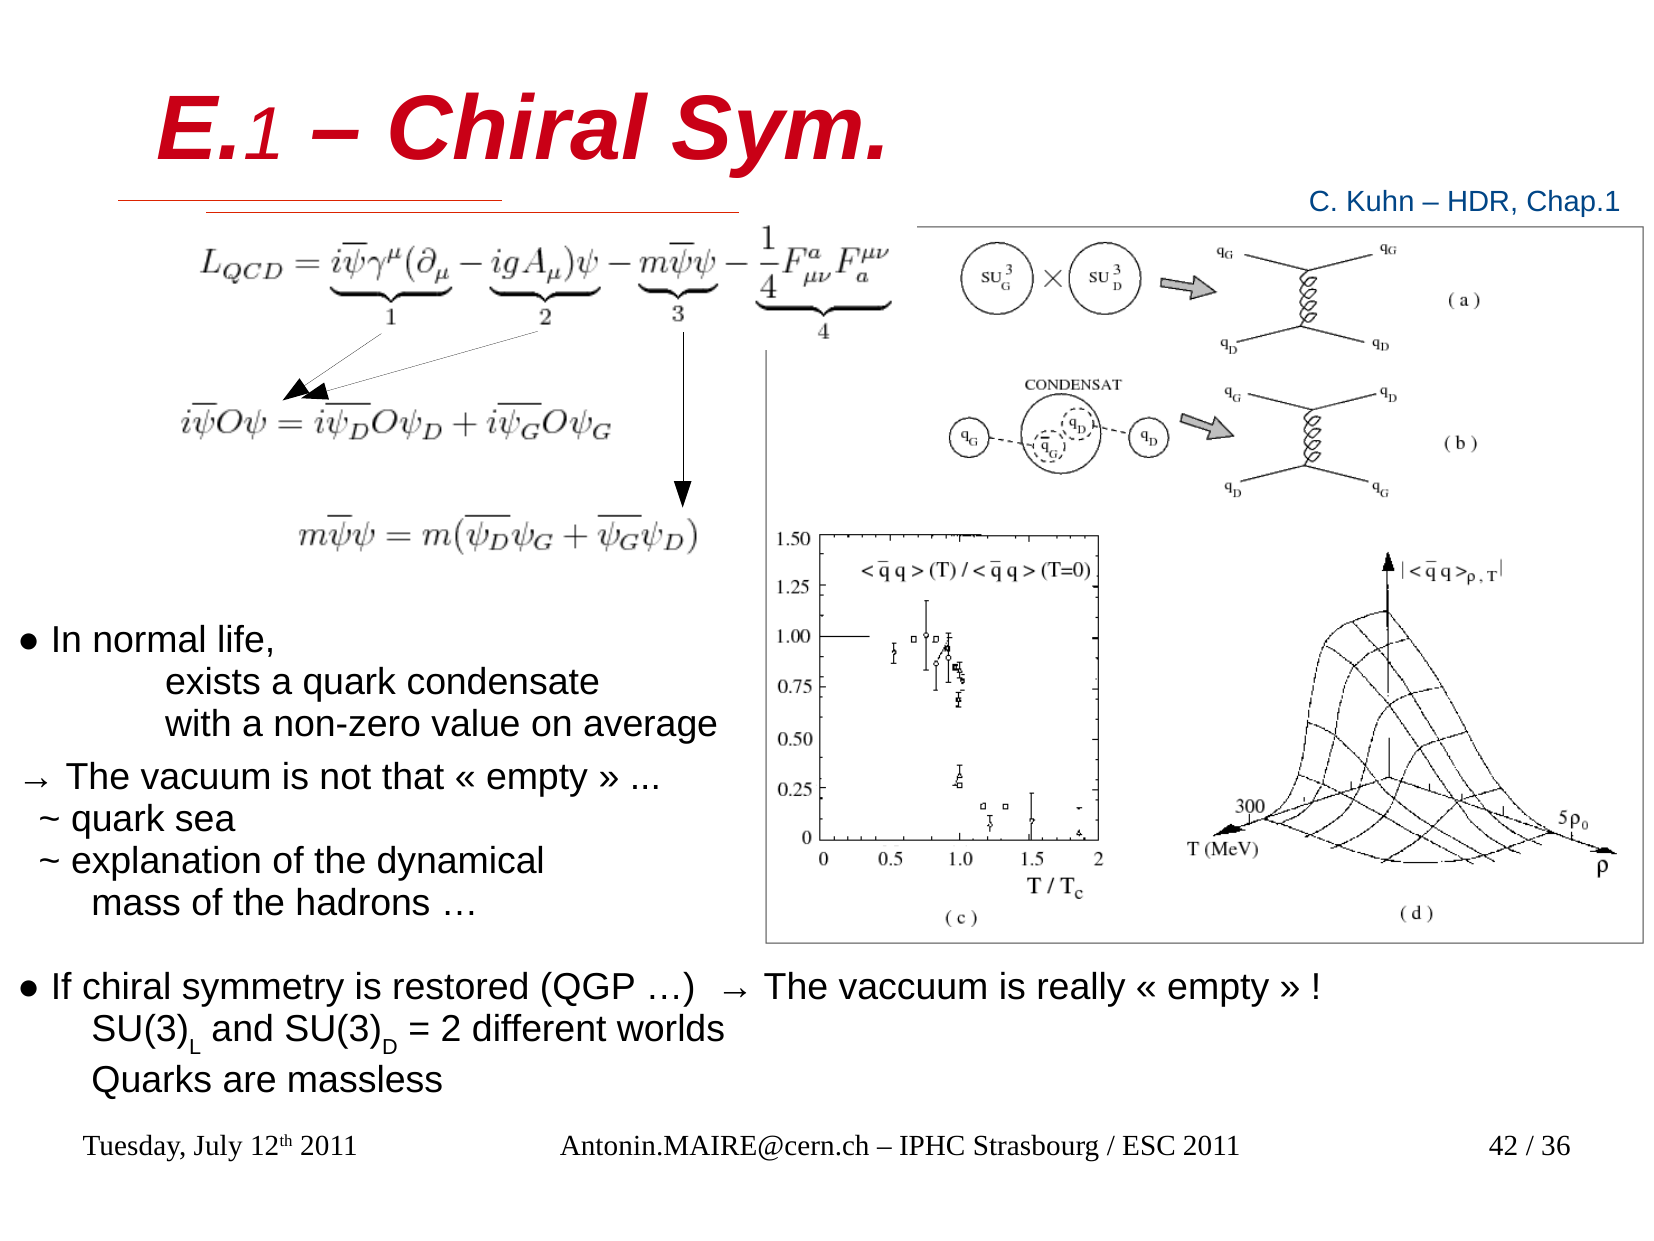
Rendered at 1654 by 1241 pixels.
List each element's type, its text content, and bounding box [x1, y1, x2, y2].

picture [276, 498, 717, 577]
picture [326, 386, 340, 390]
text_box ● In normal life, exists a quark condensate with a non-zero value on average → The vacuum is not that « empty » ... ~ quark sea ~ explanation of the dynamical mass of the hadrons … ● If chiral symmetry is restored (QGP …) → The vaccuum is really « empty » ! SU(3)L and SU(3)D = 2 different worlds Quarks are massless [2, 610, 1634, 1193]
picture [166, 213, 1646, 946]
text_box C. Kuhn – HDR, Chap.1 [1294, 177, 1638, 225]
picture [158, 386, 628, 457]
title E.1 – Chiral Sym. [82, 49, 1571, 207]
picture [306, 386, 317, 392]
